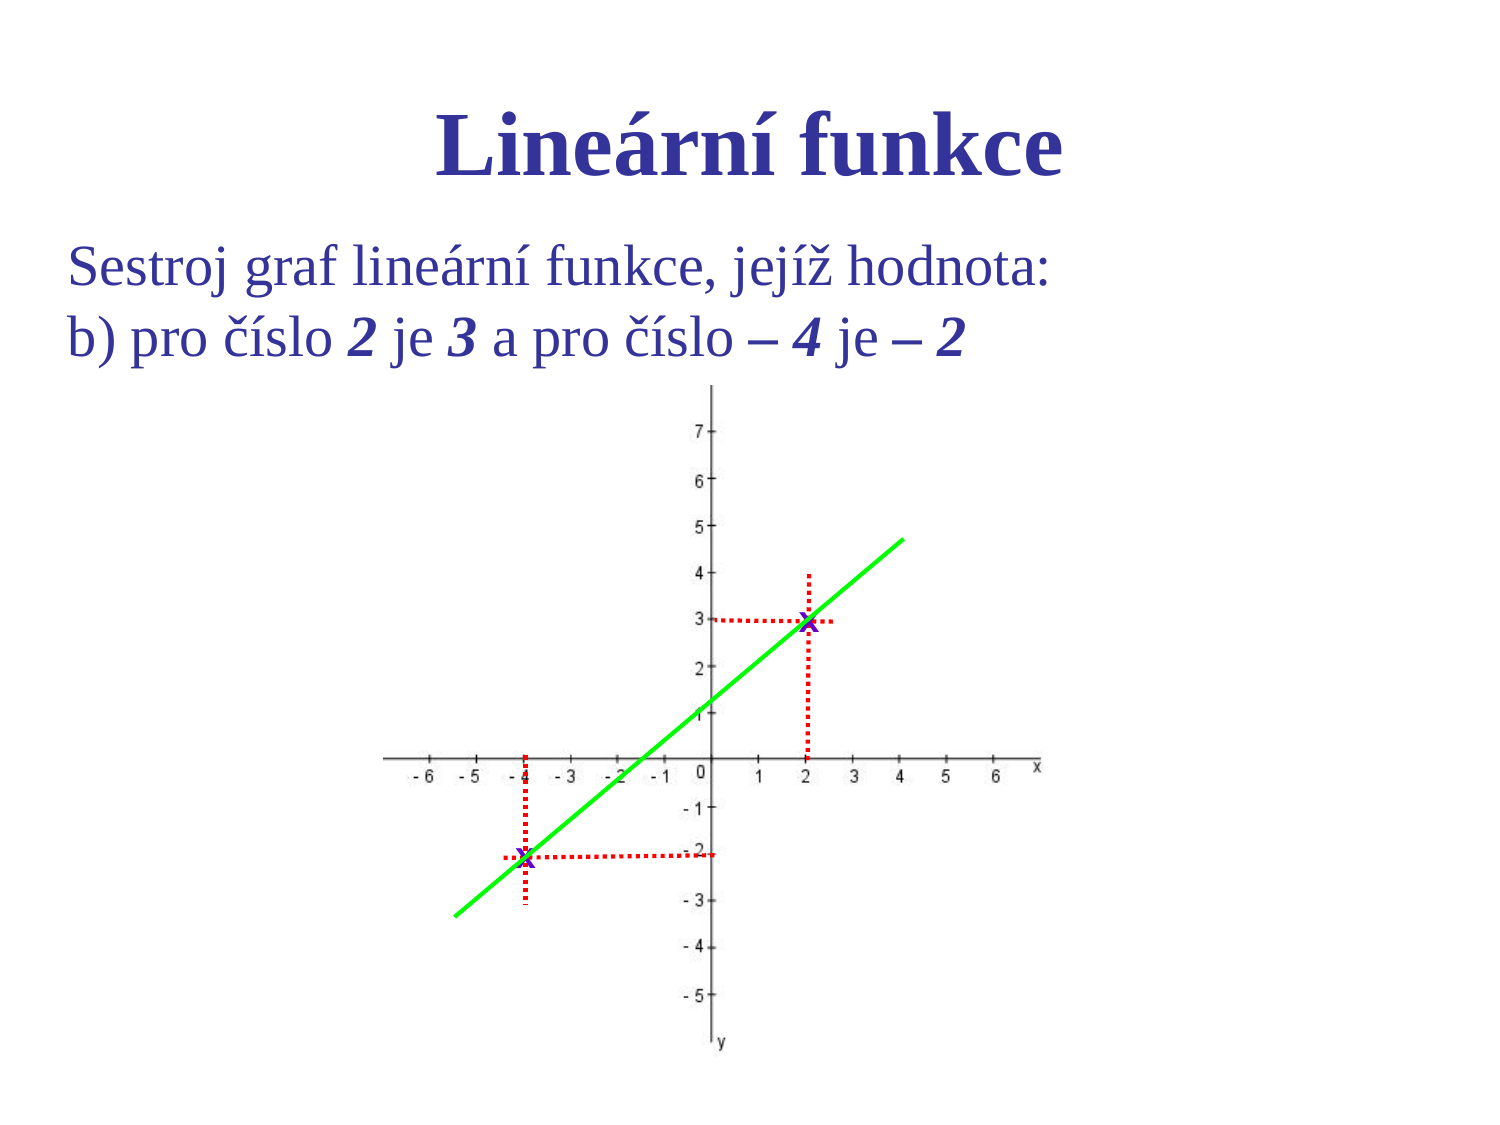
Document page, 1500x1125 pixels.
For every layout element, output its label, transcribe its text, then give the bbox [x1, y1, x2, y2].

picture [383, 385, 1047, 1057]
text_box b) pro číslo 2 je 3 a pro číslo – 4 je – 2 [53, 305, 982, 376]
text_box Lineární funkce [75, 45, 1426, 233]
text_box x [500, 832, 560, 884]
text_box Sestroj graf lineární funkce, jejíž hodnota: [52, 219, 1068, 305]
text_box x [783, 587, 841, 636]
text_box x [500, 823, 560, 875]
text_box x [783, 594, 843, 648]
